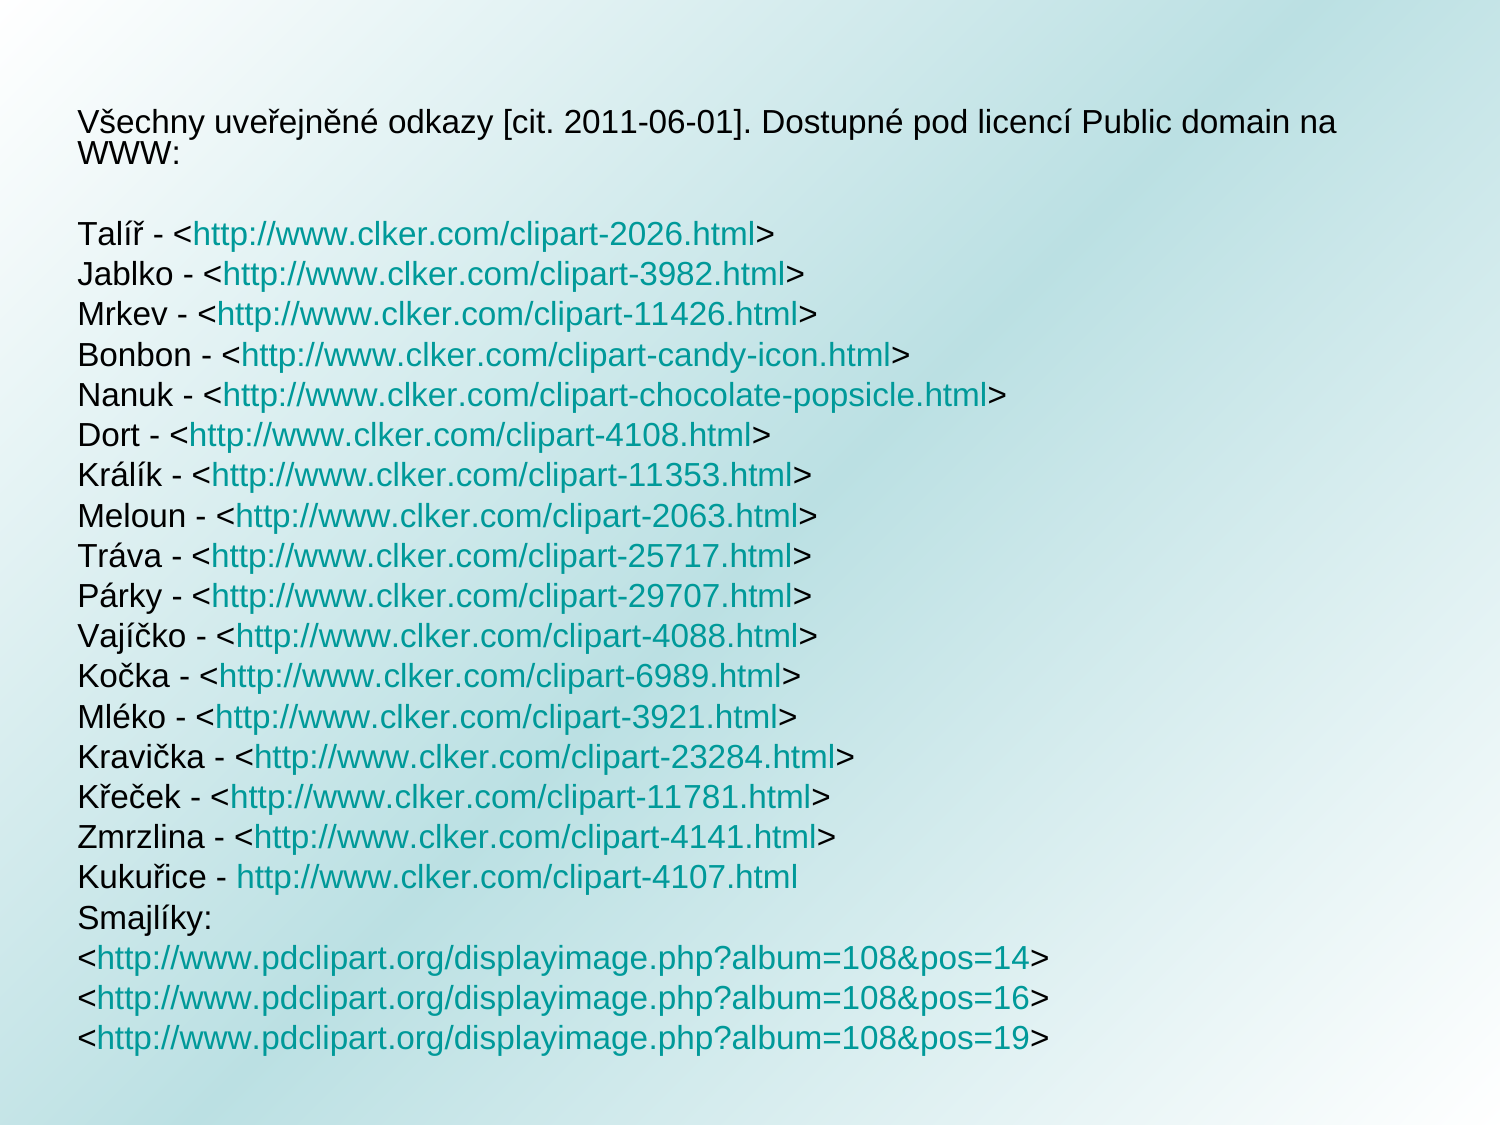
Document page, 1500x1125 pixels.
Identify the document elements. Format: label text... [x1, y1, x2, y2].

list Všechny uveřejněné odkazy [cit. 2011-06-01]. Dostupné pod licencí Public domain na WWW: Talíř - <http://www.clker.com/clipart-2026.html> Jablko - <http://www.clker.com/clipart-3982.html> Mrkev - <http://www.clker.com/clipart-11426.html> Bonbon - <http://www.clker.com/clipart-candy-icon.html> Nanuk - <http://www.clker.com/clipart-chocolate-popsicle.html> Dort - <http://www.clker.com/clipart-4108.html> Králík - <http://www.clker.com/clipart-11353.html> Meloun - <http://www.clker.com/clipart-2063.html> Tráva - <http://www.clker.com/clipart-25717.html> Párky - <http://www.clker.com/clipart-29707.html> Vajíčko - <http://www.clker.com/clipart-4088.html> Kočka - <http://www.clker.com/clipart-6989.html> Mléko - <http://www.clker.com/clipart-3921.html> Kravička - <http://www.clker.com/clipart-23284.html> Křeček - <http://www.clker.com/clipart-11781.html> Zmrzlina - <http://www.clker.com/clipart-4141.html> Kukuřice - http://www.clker.com/clipart-4107.html Smajlíky: <http://www.pdclipart.org/displayimage.php?album=108&pos=14> <http://www.pdclipart.org/displayimage.php?album=108&pos=16> <http://www.pdclipart.org/displayimage.php?album=108&pos=19> [62, 99, 1413, 1125]
